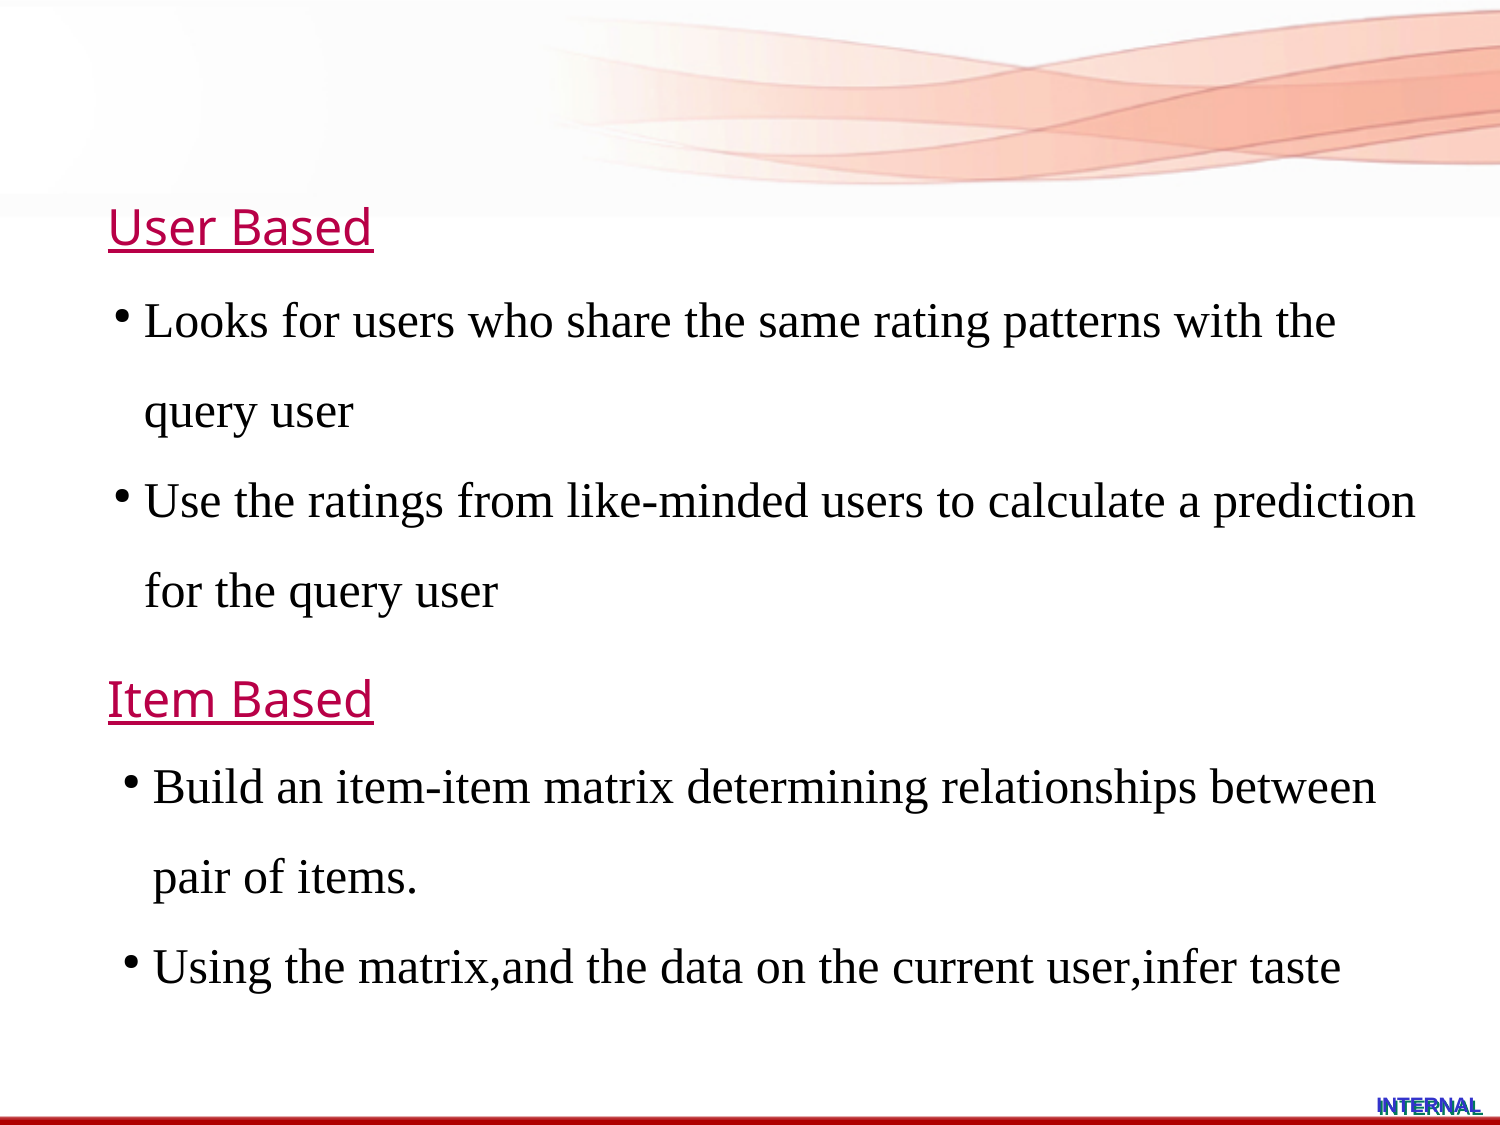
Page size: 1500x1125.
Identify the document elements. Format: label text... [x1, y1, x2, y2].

text_box Item Based [92, 660, 806, 736]
text_box User Based [92, 187, 806, 263]
picture [0, 0, 1500, 1120]
text_box Looks for users who share the same rating patterns with the query user Use the ratings from like-minded users to calculate a prediction for the query user [98, 250, 1500, 626]
text_box Build an item-item matrix determining relationships between pair of items. Using the matrix,and the data on the current user,infer taste [107, 716, 1500, 1001]
